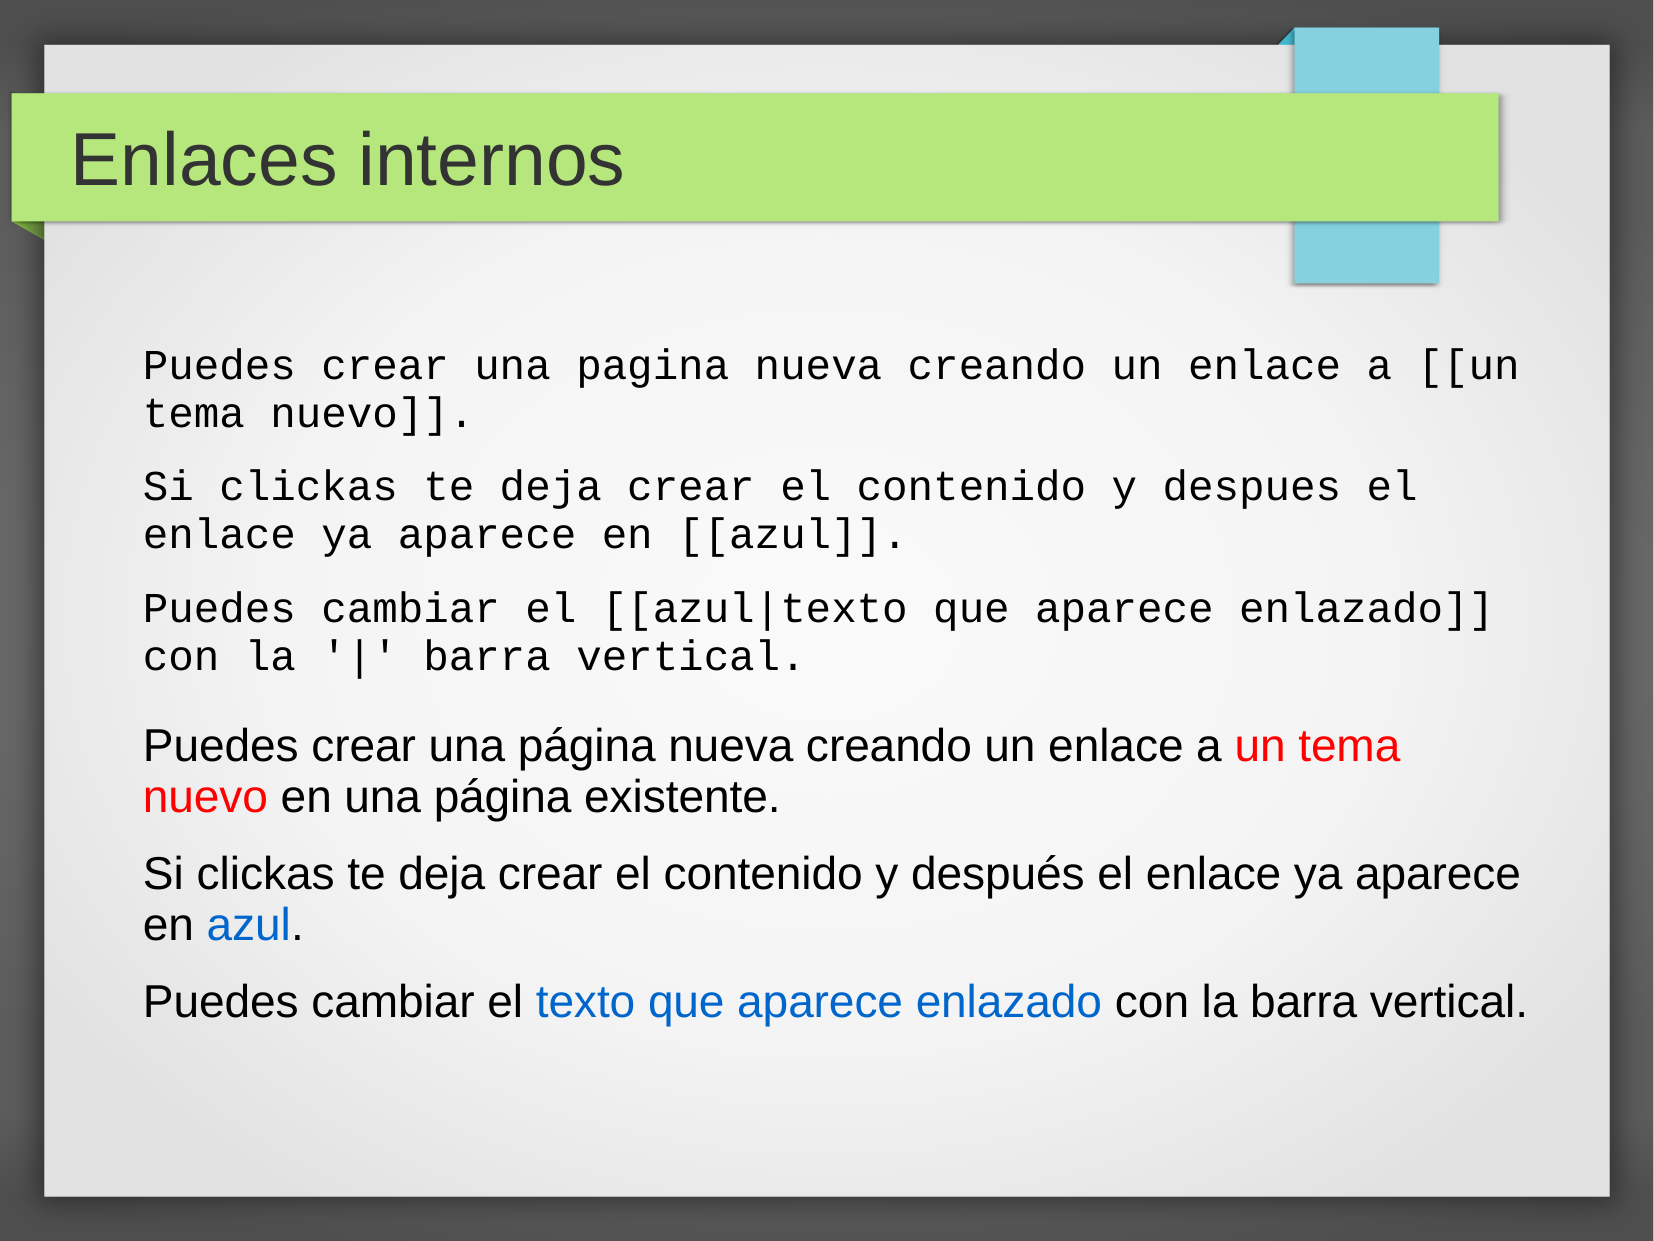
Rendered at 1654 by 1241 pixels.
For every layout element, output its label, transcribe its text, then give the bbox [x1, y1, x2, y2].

list Puedes crear una pagina nueva creando un enlace a [[un tema nuevo]]. Si clickas te deja crear el contenido y despues el enlace ya aparece en [[azul]]. Puedes cambiar el [[azul|texto que aparece enlazado]] con la '|' barra vertical. [82, 343, 1538, 687]
title Enlaces internos [70, 106, 1229, 213]
picture [0, 0, 1654, 1241]
list Puedes crear una página nueva creando un enlace a un tema nuevo en una página existente. Si clickas te deja crear el contenido y después el enlace ya aparece en azul. Puedes cambiar el texto que aparece enlazado con la barra vertical. [82, 719, 1538, 1063]
